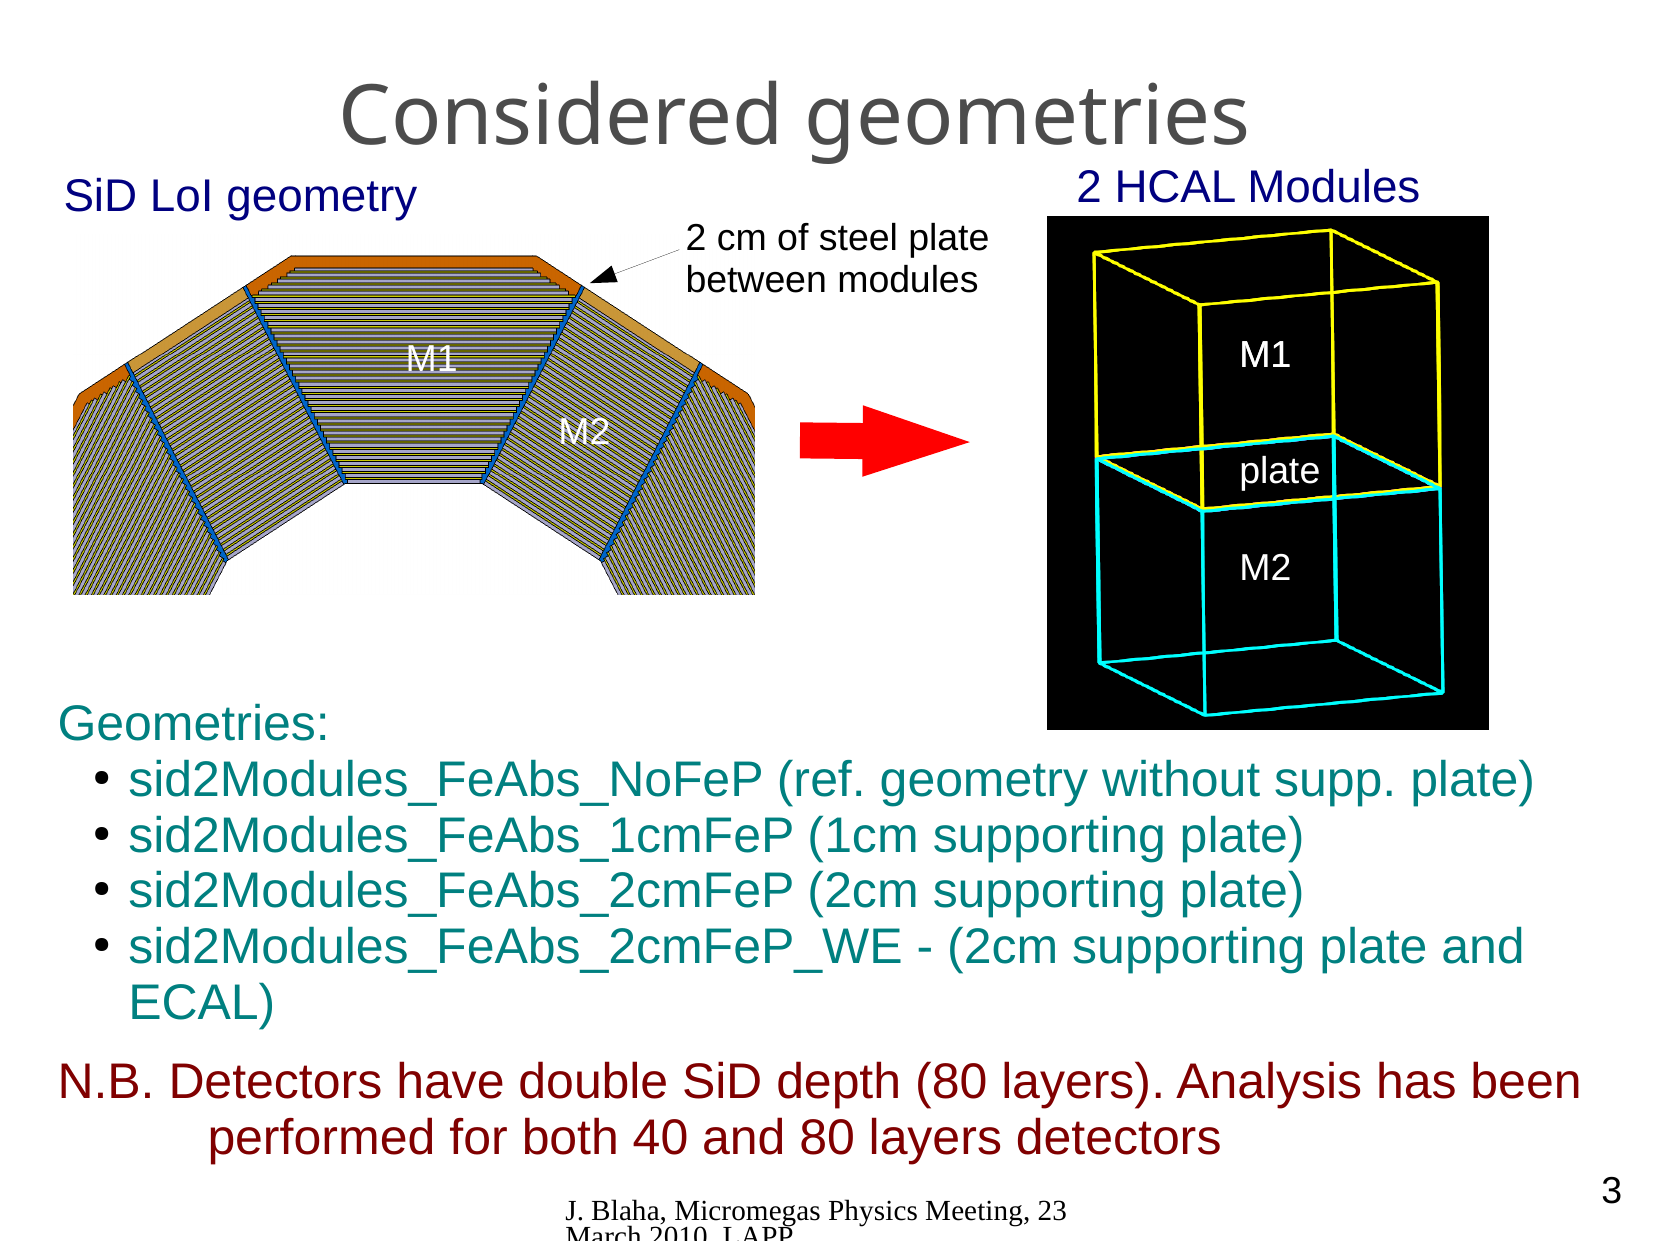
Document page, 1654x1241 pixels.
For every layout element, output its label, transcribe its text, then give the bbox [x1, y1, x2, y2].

picture [73, 234, 755, 595]
text_box 2 HCAL Modules [1061, 153, 1498, 220]
text_box M1 [390, 329, 473, 387]
text_box 2 cm of steel plate between modules [670, 208, 1006, 308]
text_box [57, 167, 1609, 688]
text_box M1 [1224, 326, 1307, 383]
text_box plate [1224, 441, 1336, 499]
text_box M2 [1224, 538, 1307, 596]
title Considered geometries [0, 18, 1634, 208]
text_box Geometries: sid2Modules_FeAbs_NoFeP (ref. geometry without supp. plate) sid2Modules_FeAbs_1cmFeP (1cm supporting plate) sid2Modules_FeAbs_2cmFeP (2cm supporting plate) sid2Modules_FeAbs_2cmFeP_WE - (2cm supporting plate and ECAL) N.B. Detectors have double SiD depth (80 layers). Analysis has been performed for both 40 and 80 layers detectors [42, 688, 1629, 1173]
text_box 3 [1586, 1161, 1637, 1219]
text_box M2 [543, 402, 626, 460]
text_box SiD LoI geometry [48, 162, 471, 229]
